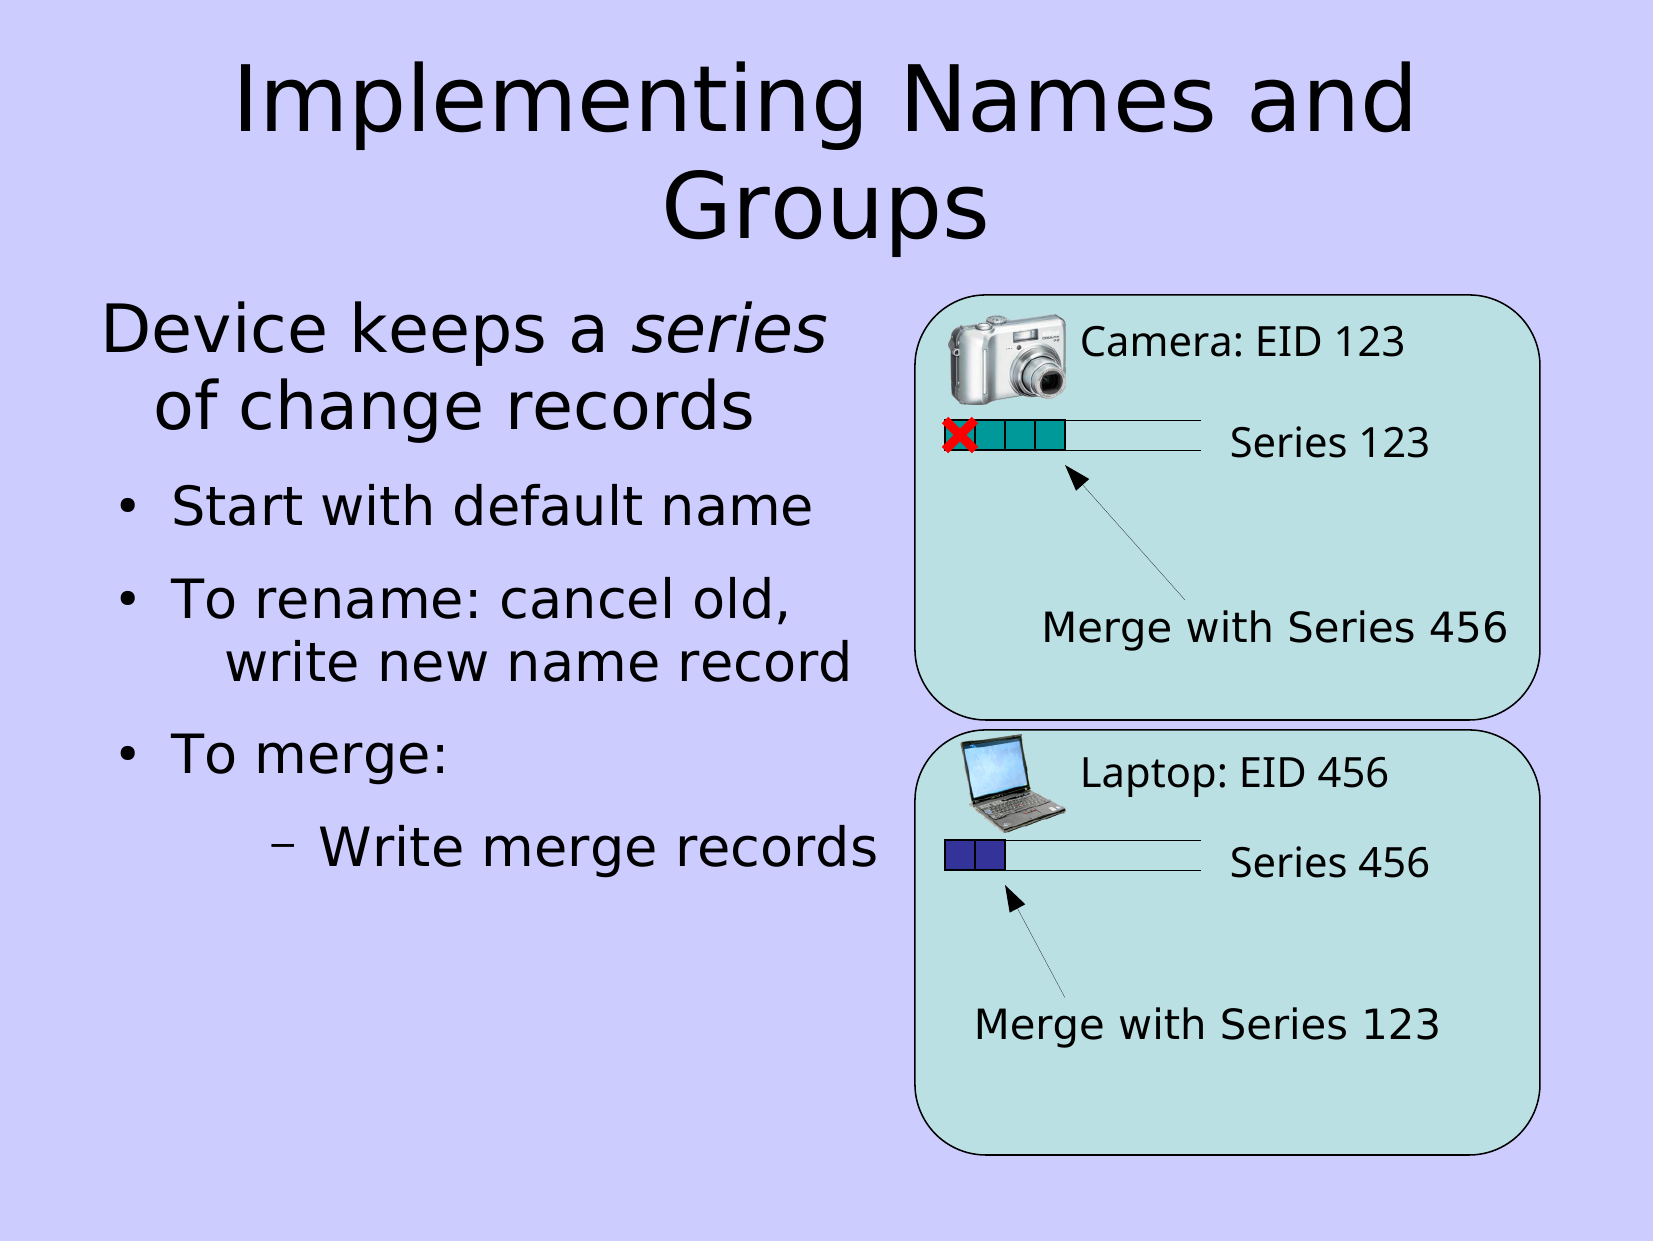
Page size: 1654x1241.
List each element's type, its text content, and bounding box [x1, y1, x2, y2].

text_box [915, 1095, 1540, 1156]
title Implementing Names and Groups [82, 46, 1571, 260]
list Device keeps a series of change records Start with default name To rename: cancel old, write new name record To merge: Write merge records [82, 290, 1571, 1095]
